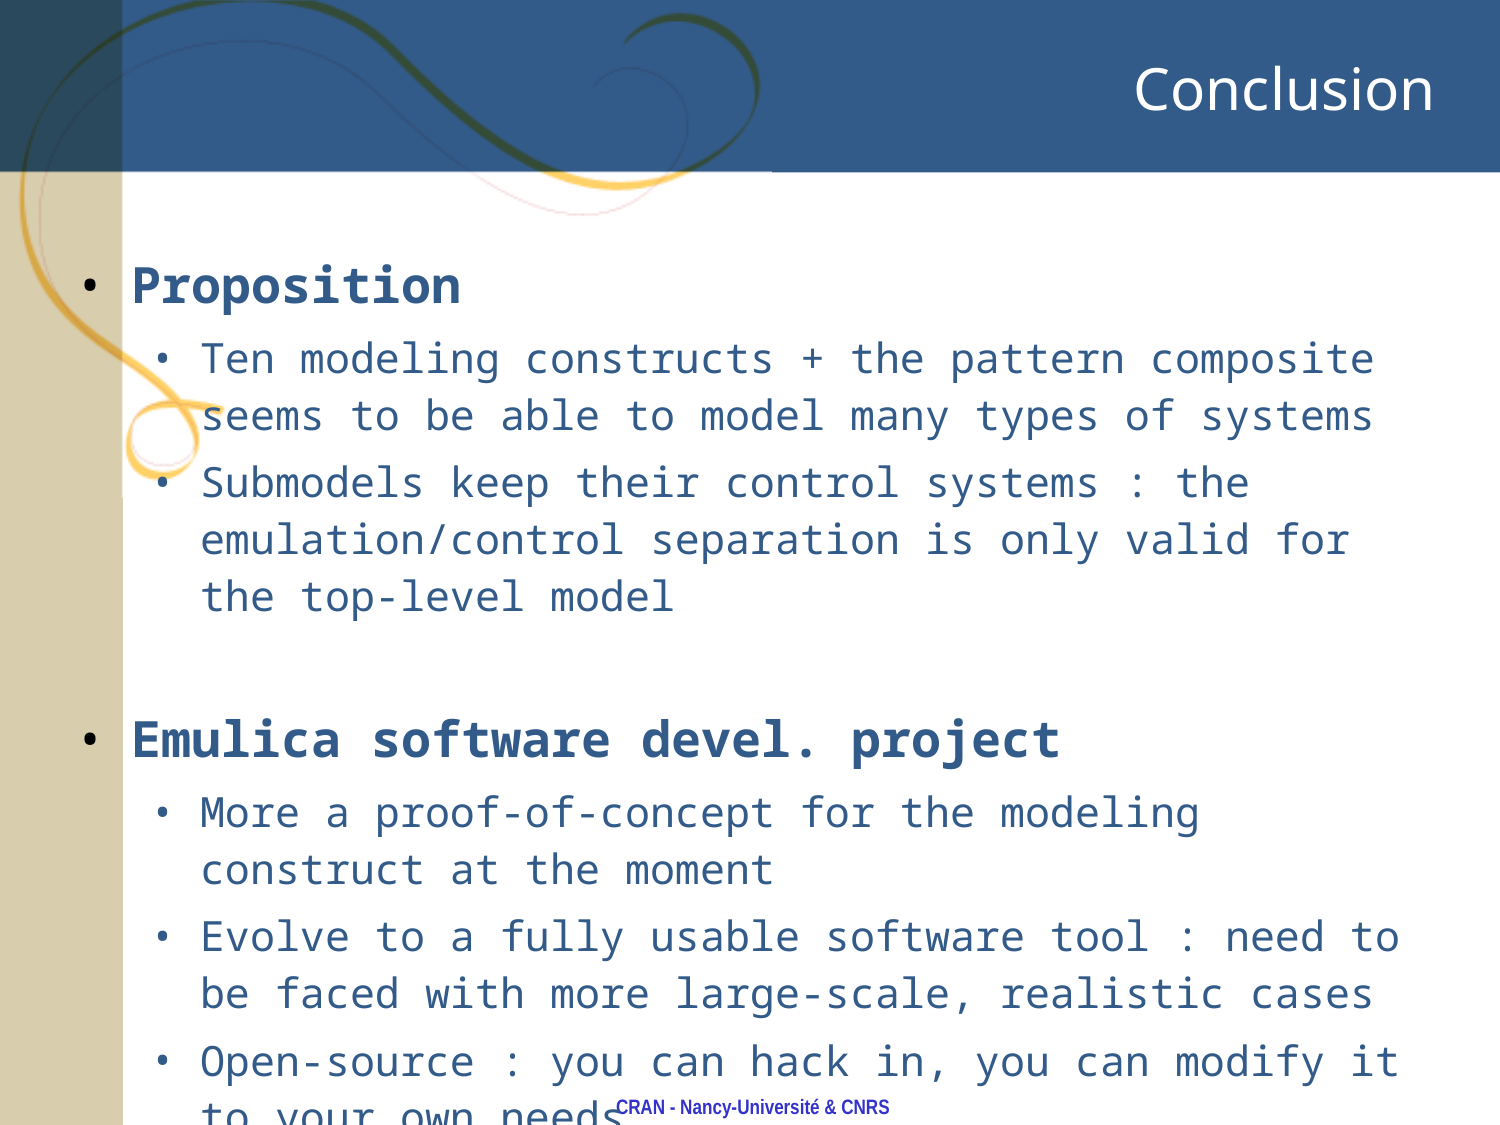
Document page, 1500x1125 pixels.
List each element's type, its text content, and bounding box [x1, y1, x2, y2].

list Proposition Ten modeling constructs + the pattern composite seems to be able to model many types of systems Submodels keep their control systems : the emulation/control separation is only valid for the top-level model Emulica software devel. project More a proof-of-concept for the modeling construct at the moment Evolve to a fully usable software tool : need to be faced with more large-scale, realistic cases Open-source : you can hack in, you can modify it to your own needs, ... [75, 249, 1438, 1011]
picture [0, 0, 772, 498]
title Conclusion [112, 0, 1471, 176]
